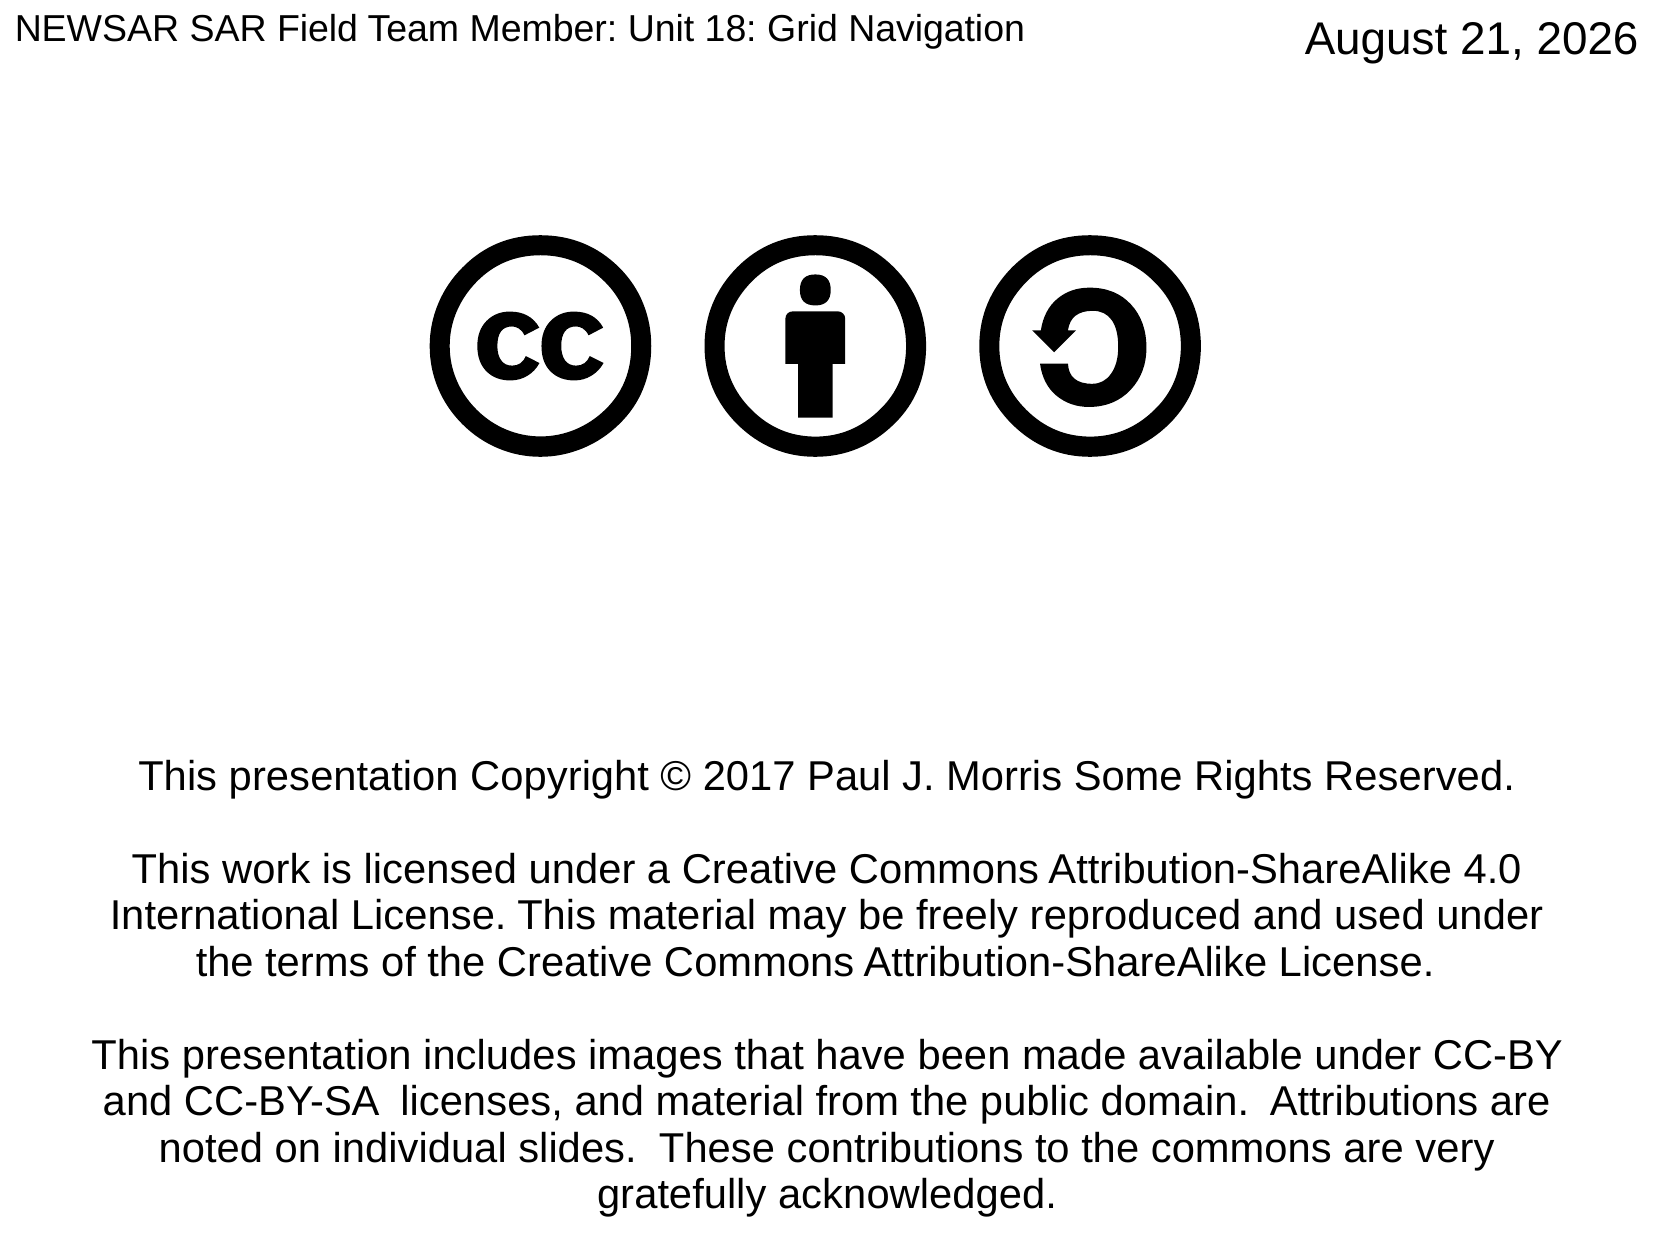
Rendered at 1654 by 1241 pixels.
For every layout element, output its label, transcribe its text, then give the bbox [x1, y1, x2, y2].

text_box February 19, 2020 [1143, 5, 1654, 73]
text_box This presentation Copyright © 2017 Paul J. Morris Some Rights Reserved. This work is licensed under a Creative Commons Attribution-ShareAlike 4.0 International License. This material may be freely reproduced and used under the terms of the Creative Commons Attribution-ShareAlike License. This presentation includes images that have been made available under CC-BY and CC-BY-SA licenses, and material from the public domain. Attributions are noted on individual slides. These contributions to the commons are very gratefully acknowledged. [82, 739, 1572, 1231]
text_box NEWSAR SAR Field Team Member: Unit 18: Grid Navigation [0, 0, 1276, 57]
picture [977, 233, 1203, 459]
picture [702, 233, 928, 459]
picture [427, 233, 653, 459]
